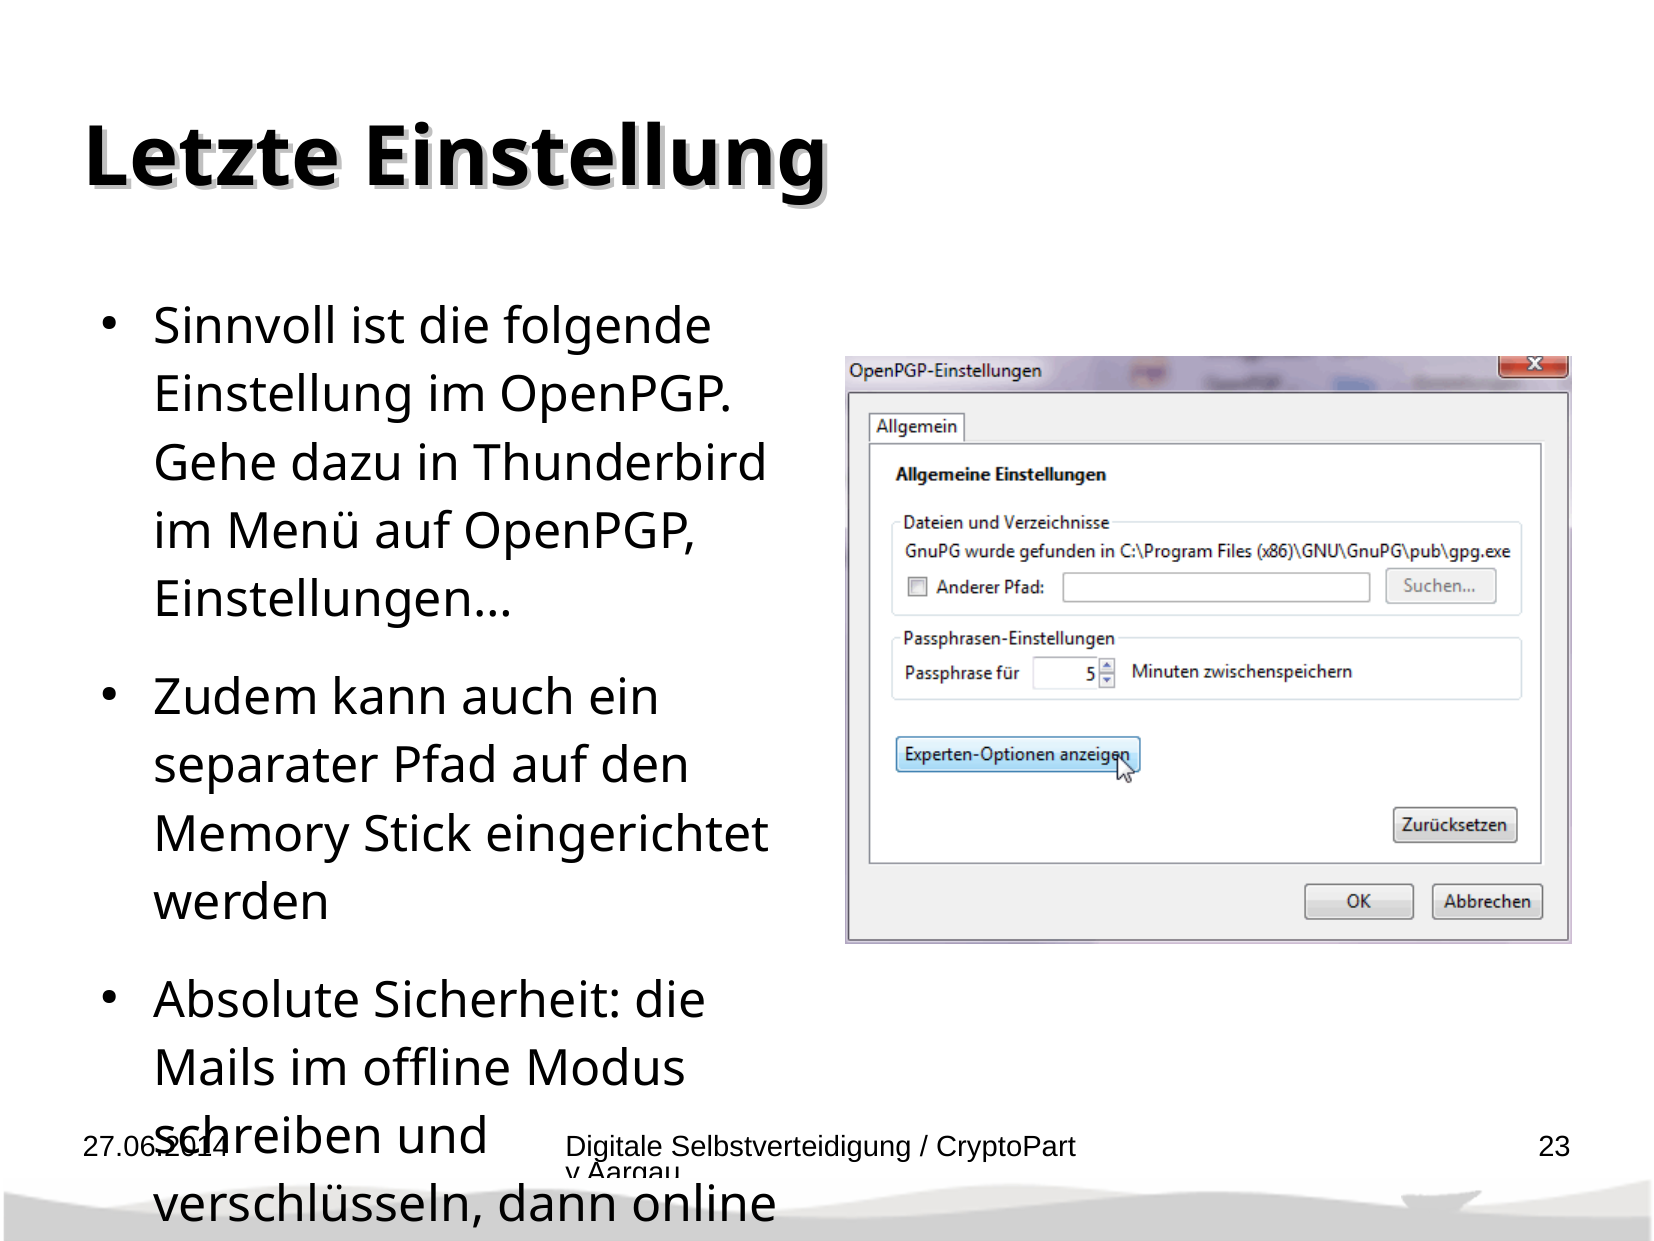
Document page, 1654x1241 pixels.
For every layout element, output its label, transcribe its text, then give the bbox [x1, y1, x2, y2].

list Sinnvoll ist die folgende Einstellung im OpenPGP. Gehe dazu in Thunderbird im Menü auf OpenPGP, Einstellungen… Zudem kann auch ein separater Pfad auf den Memory Stick eingerichtet werden Absolute Sicherheit: die Mails im offline Modus schreiben und verschlüsseln, dann online gehen und versenden [82, 290, 809, 1075]
title Letzte Einstellung [82, 49, 1571, 257]
picture [845, 356, 1572, 944]
picture [3, 1178, 1654, 1241]
